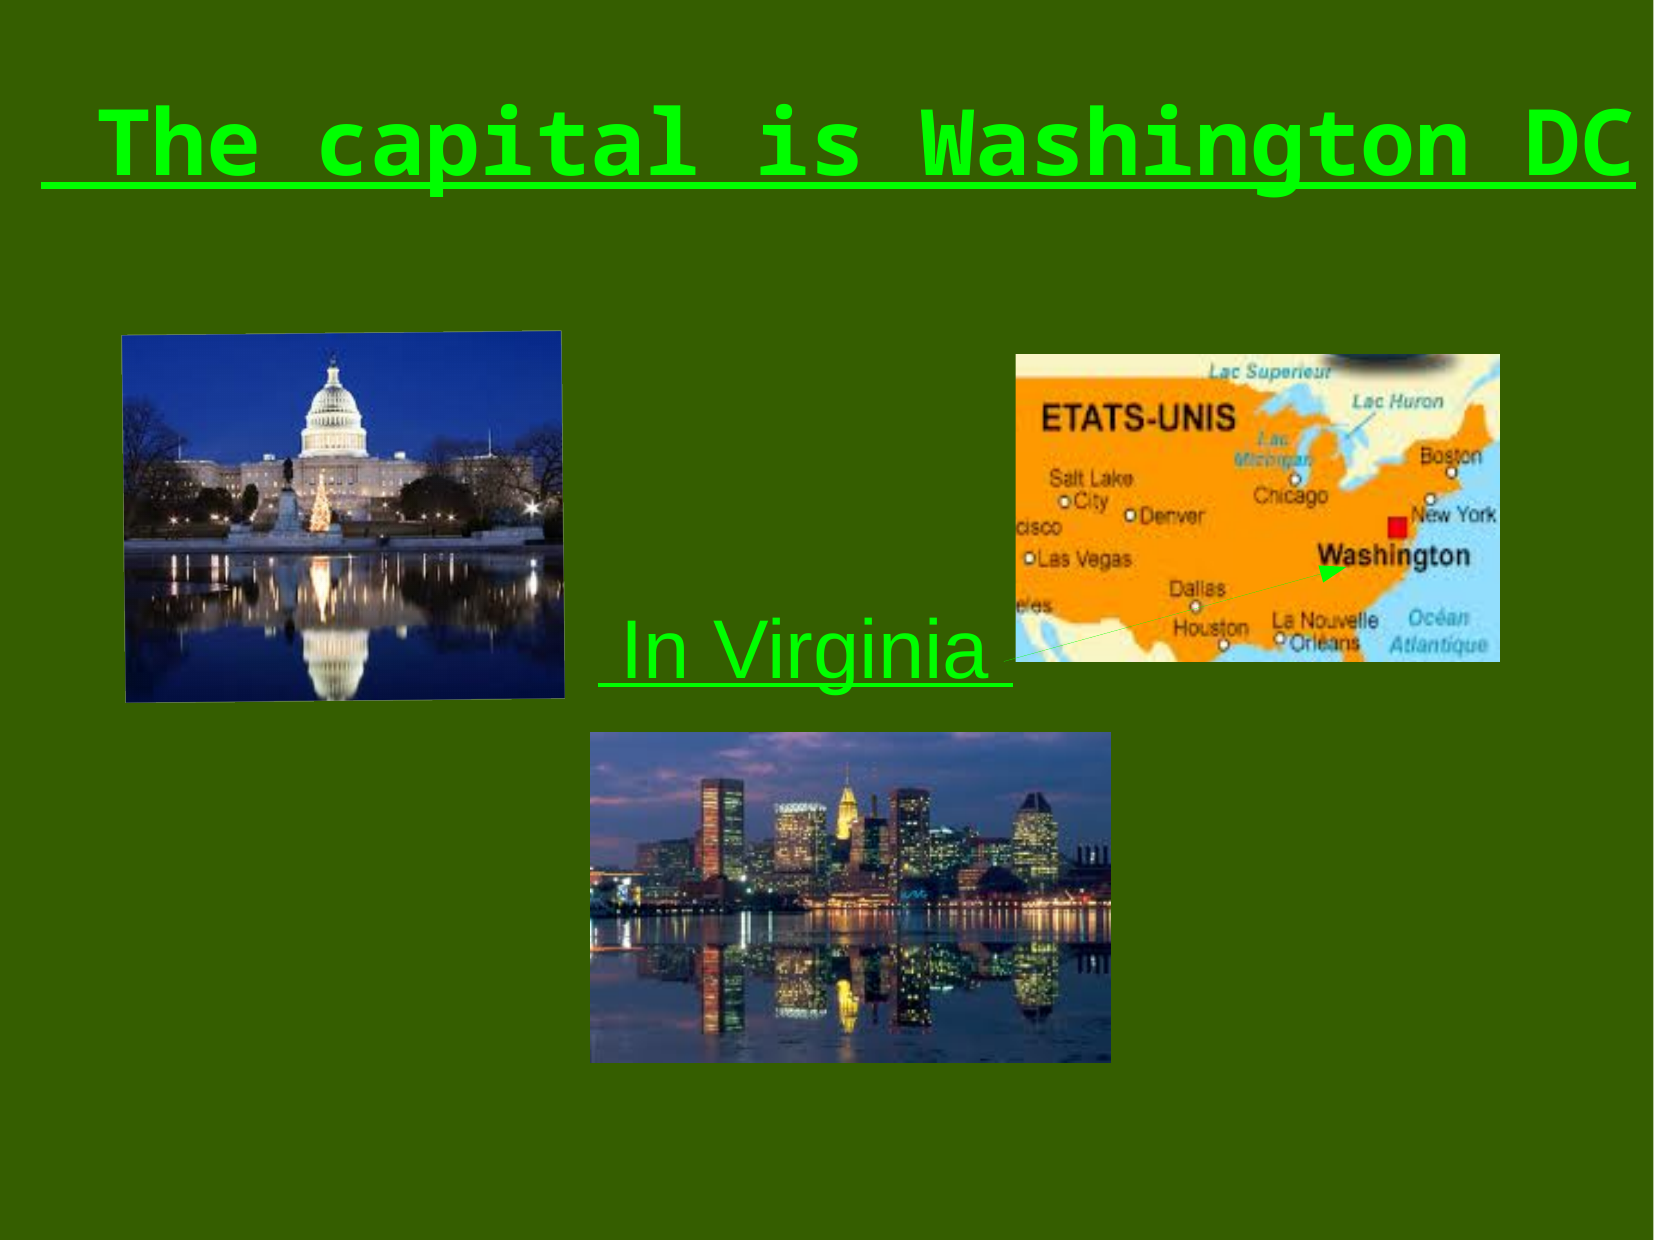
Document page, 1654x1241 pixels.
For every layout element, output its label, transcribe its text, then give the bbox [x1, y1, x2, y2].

list In Virginia [82, 290, 1571, 1109]
picture [121, 330, 565, 703]
picture [1015, 354, 1501, 662]
title The capital is Washington DC [35, 23, 1642, 257]
picture [590, 732, 1111, 1063]
